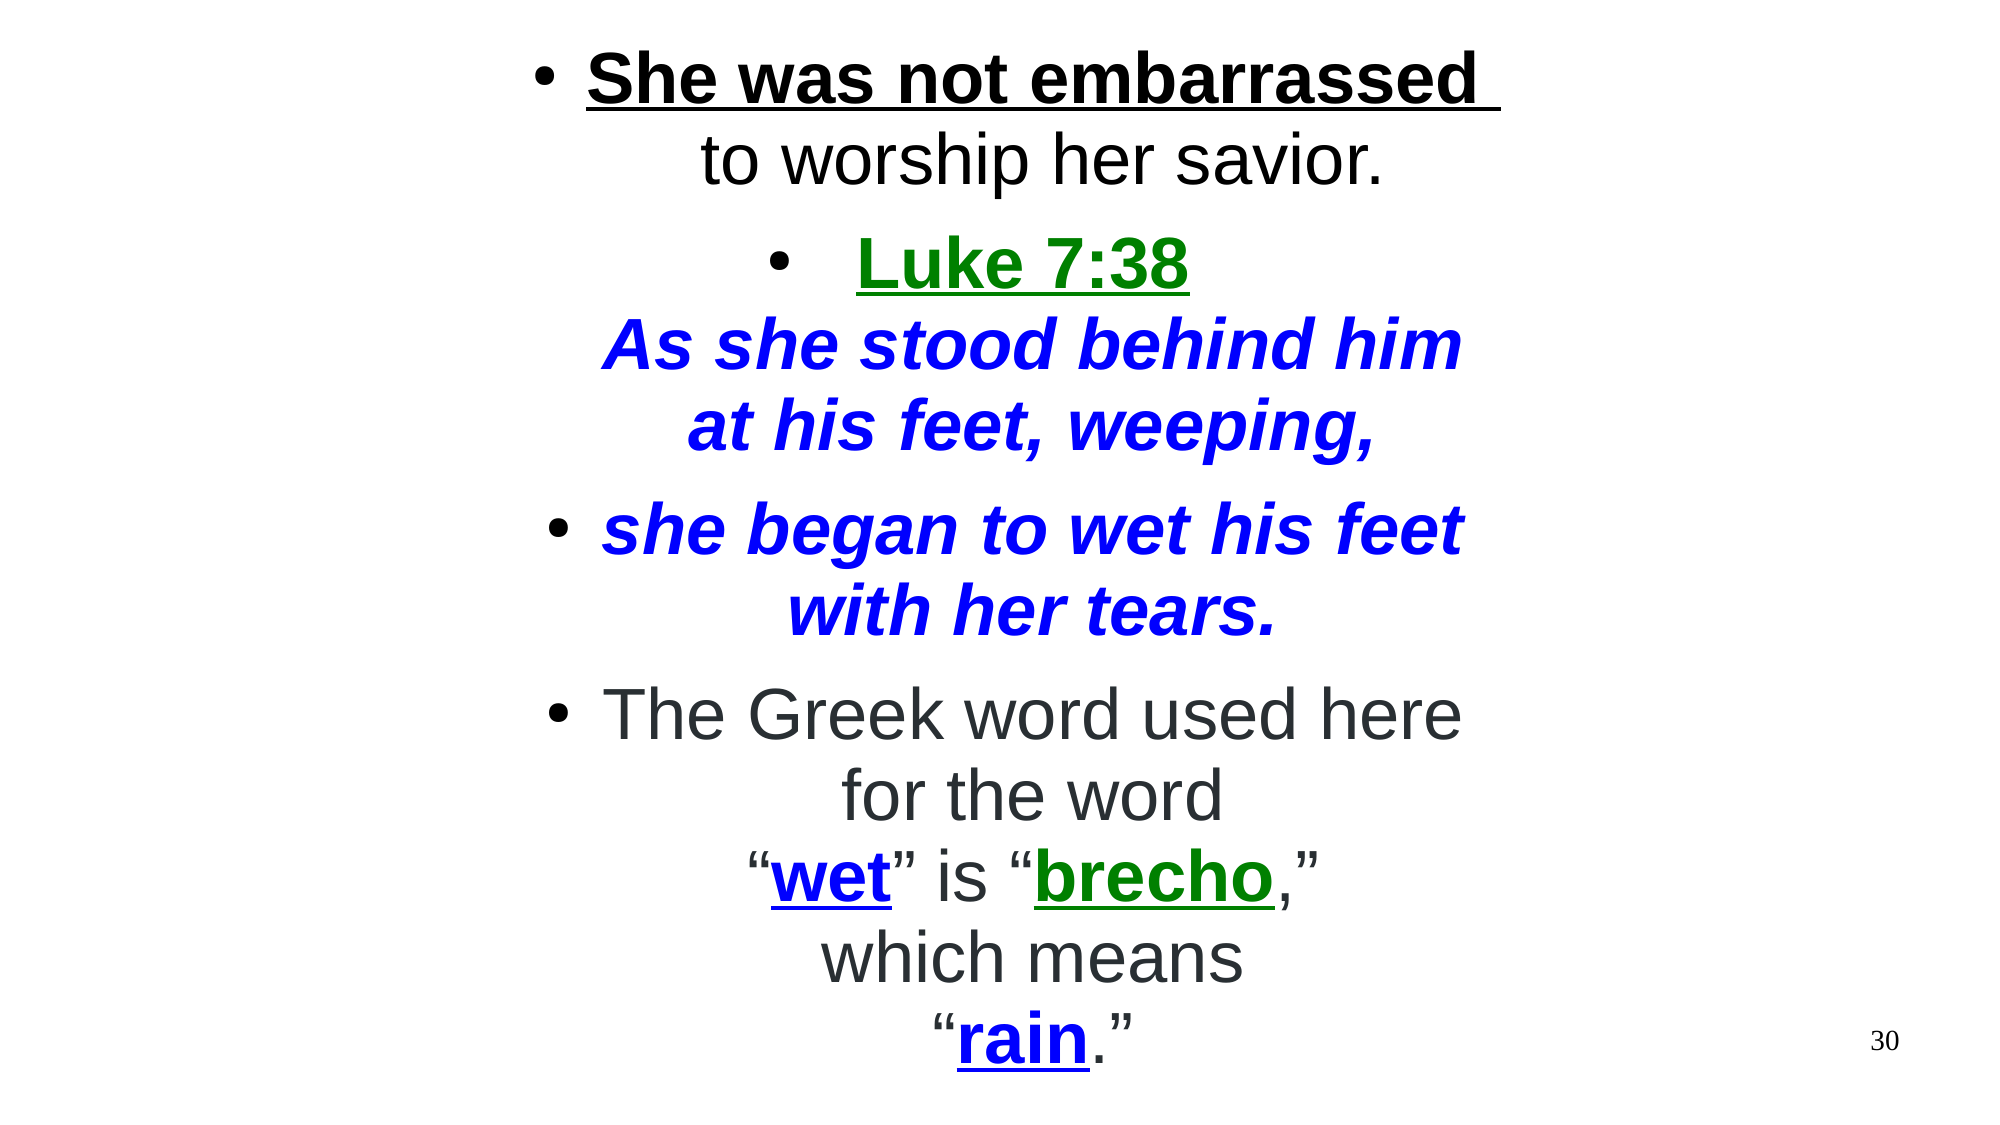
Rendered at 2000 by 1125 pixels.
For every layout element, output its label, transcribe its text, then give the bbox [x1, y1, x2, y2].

list She was not embarrassed to worship her savior. Luke 7:38 As she stood behind him at his feet, weeping, she began to wet his feet with her tears. The Greek word used here for the word “wet” is “brecho,” which means “rain.” [37, 37, 1988, 1088]
